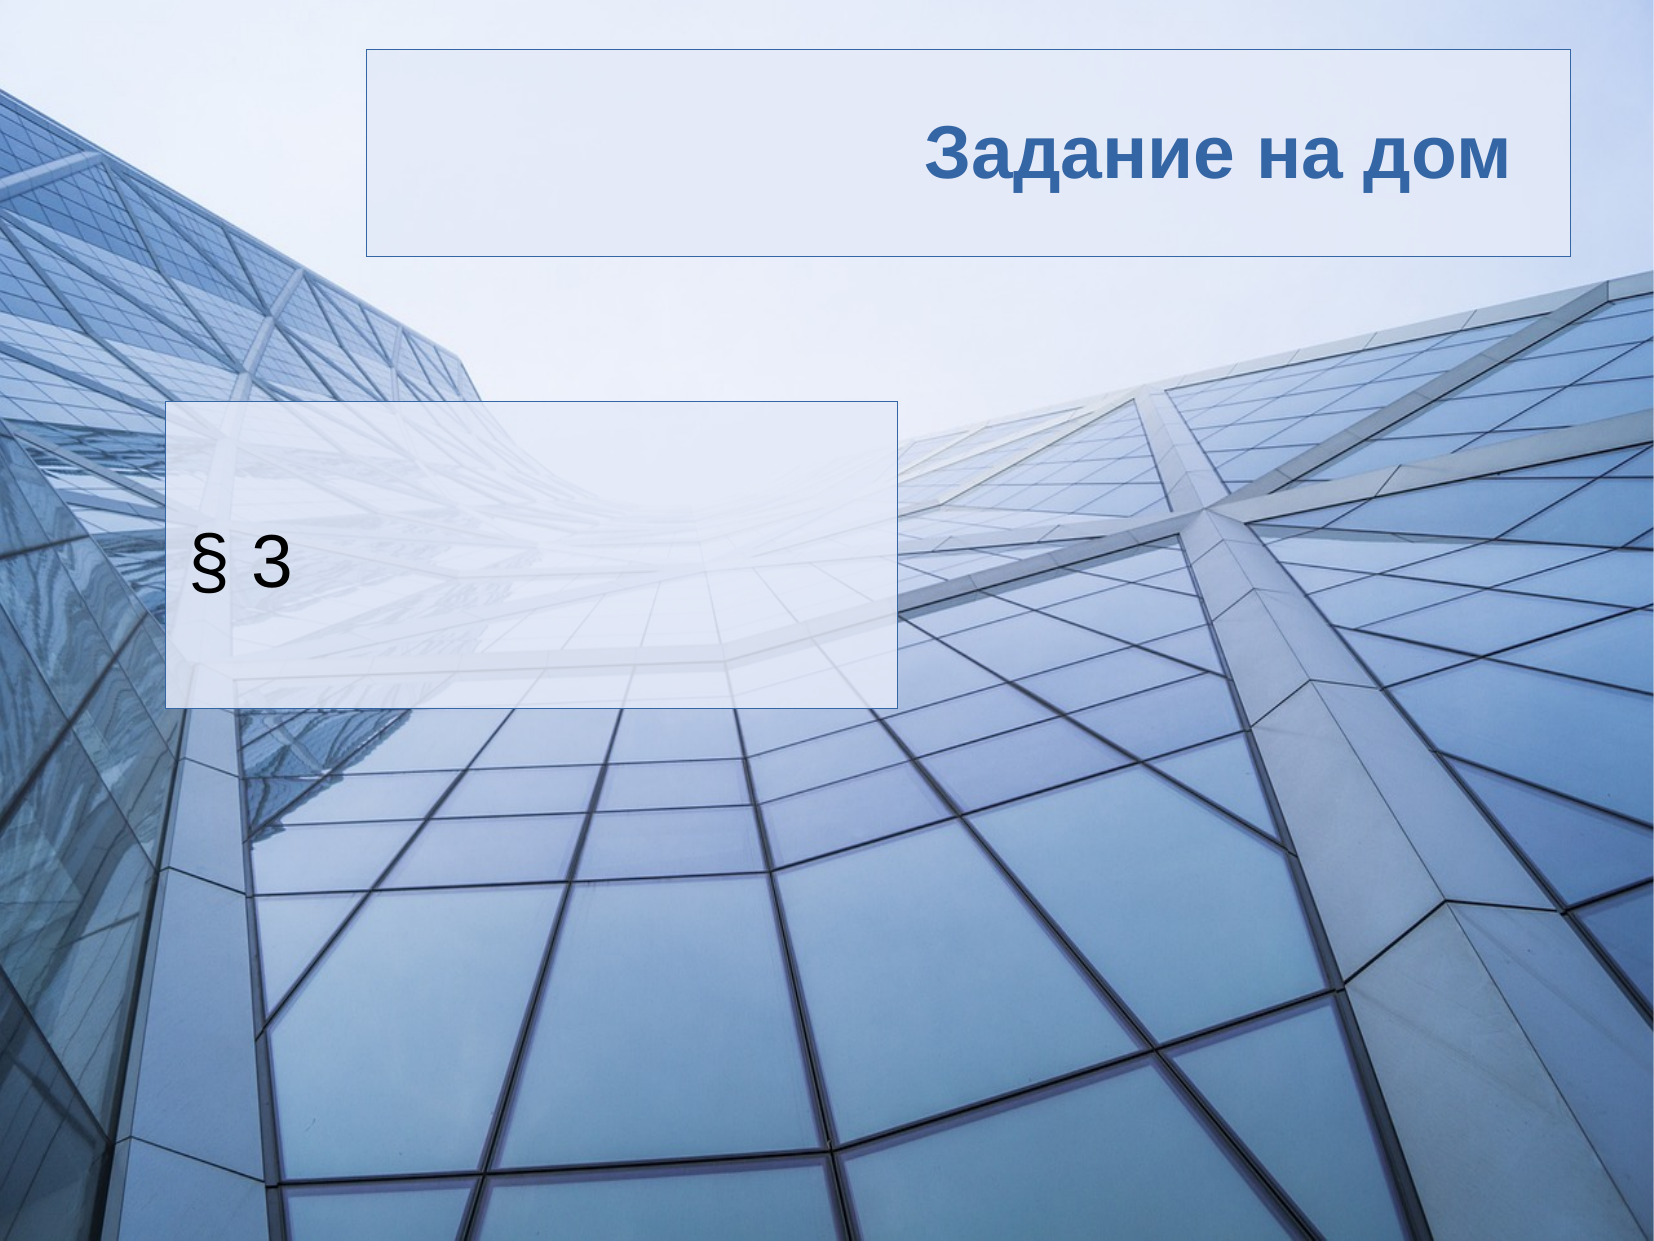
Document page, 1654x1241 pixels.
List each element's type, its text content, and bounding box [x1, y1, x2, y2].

title Задание на дом [366, 49, 1571, 257]
picture [0, 0, 1654, 1241]
text_box § 3 [165, 401, 898, 709]
